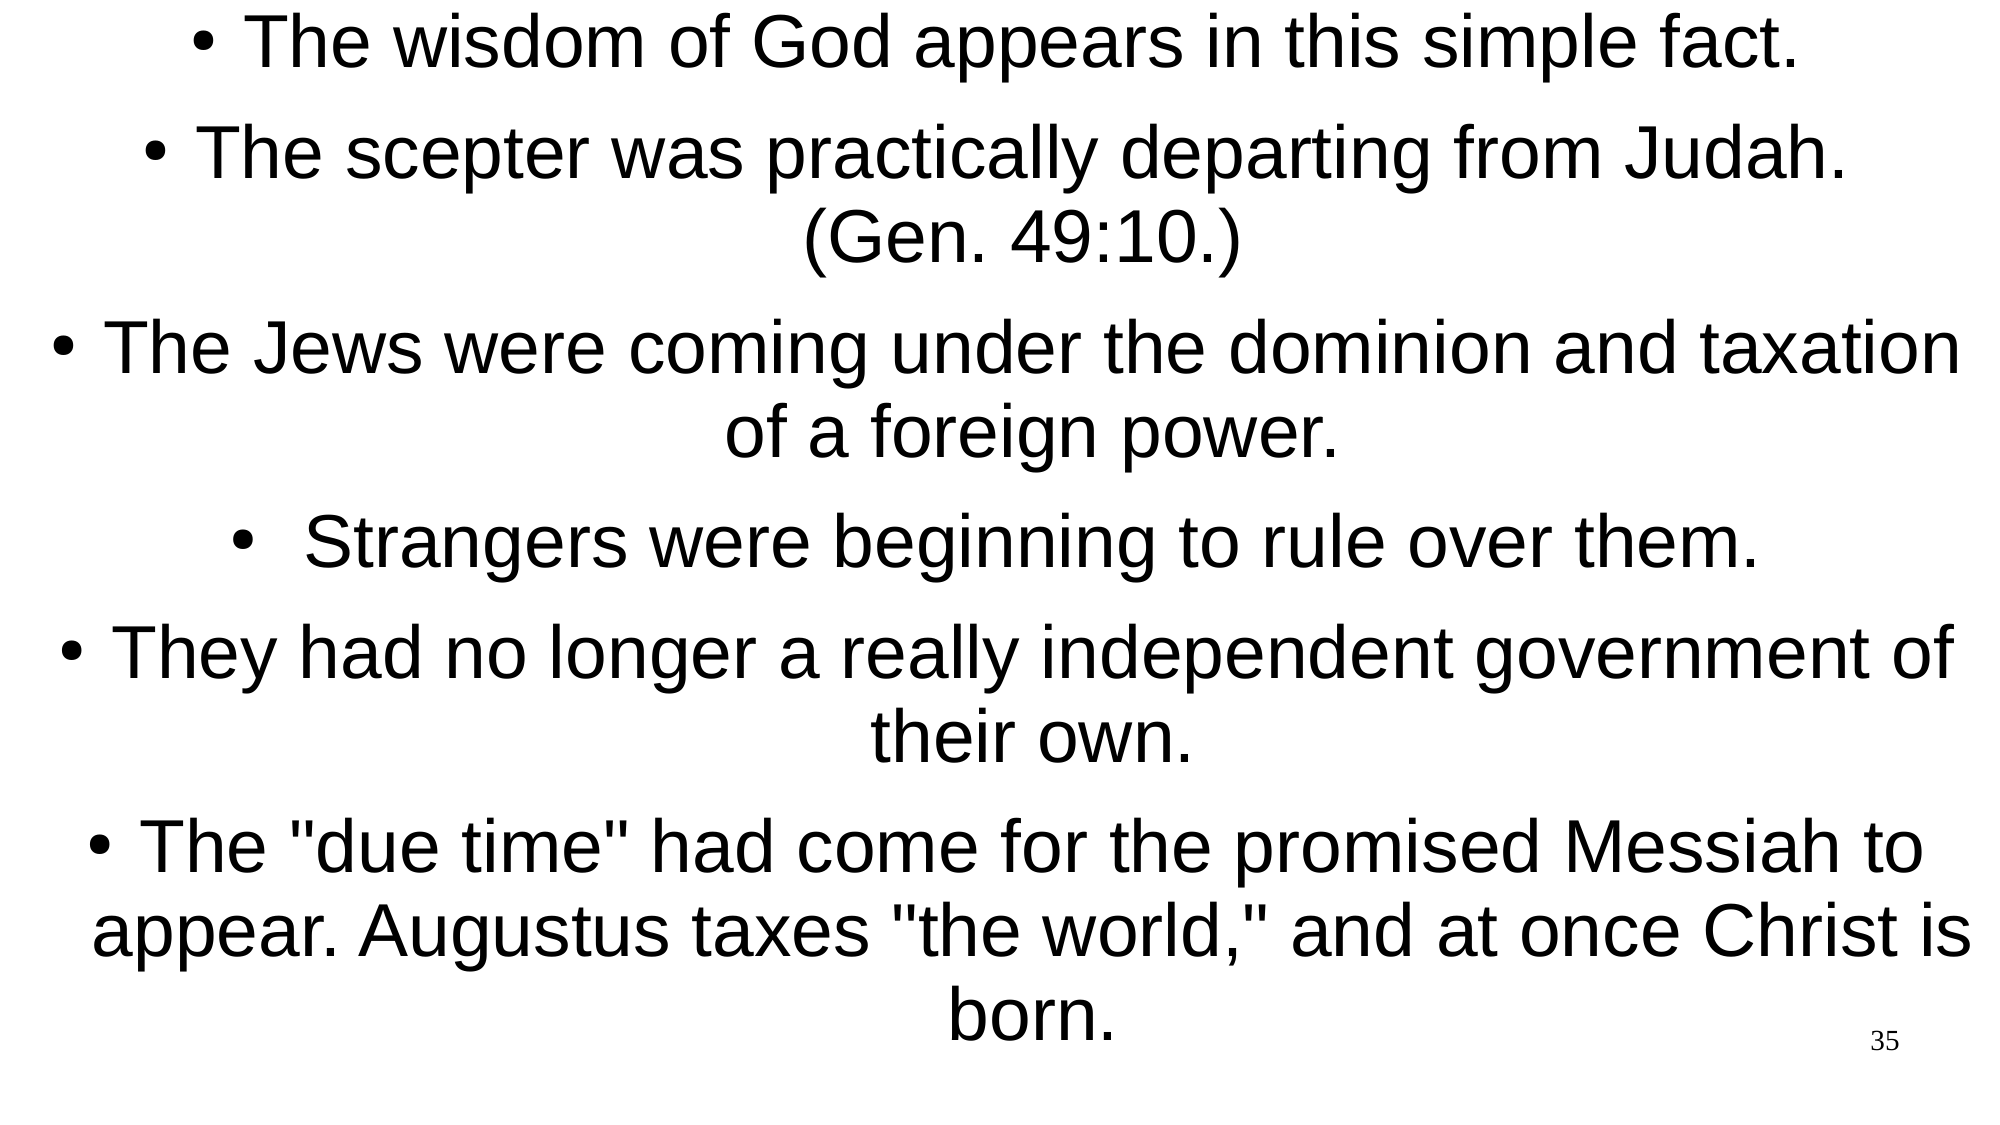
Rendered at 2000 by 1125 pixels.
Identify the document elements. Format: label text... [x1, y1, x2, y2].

list The wisdom of God appears in this simple fact. The scepter was practically departing from Judah. (Gen. 49:10.) The Jews were coming under the dominion and taxation of a foreign power. Strangers were beginning to rule over them. They had no longer a really independent government of their own. The "due time" had come for the promised Messiah to appear. Augustus taxes "the world," and at once Christ is born. [0, 0, 1996, 1123]
